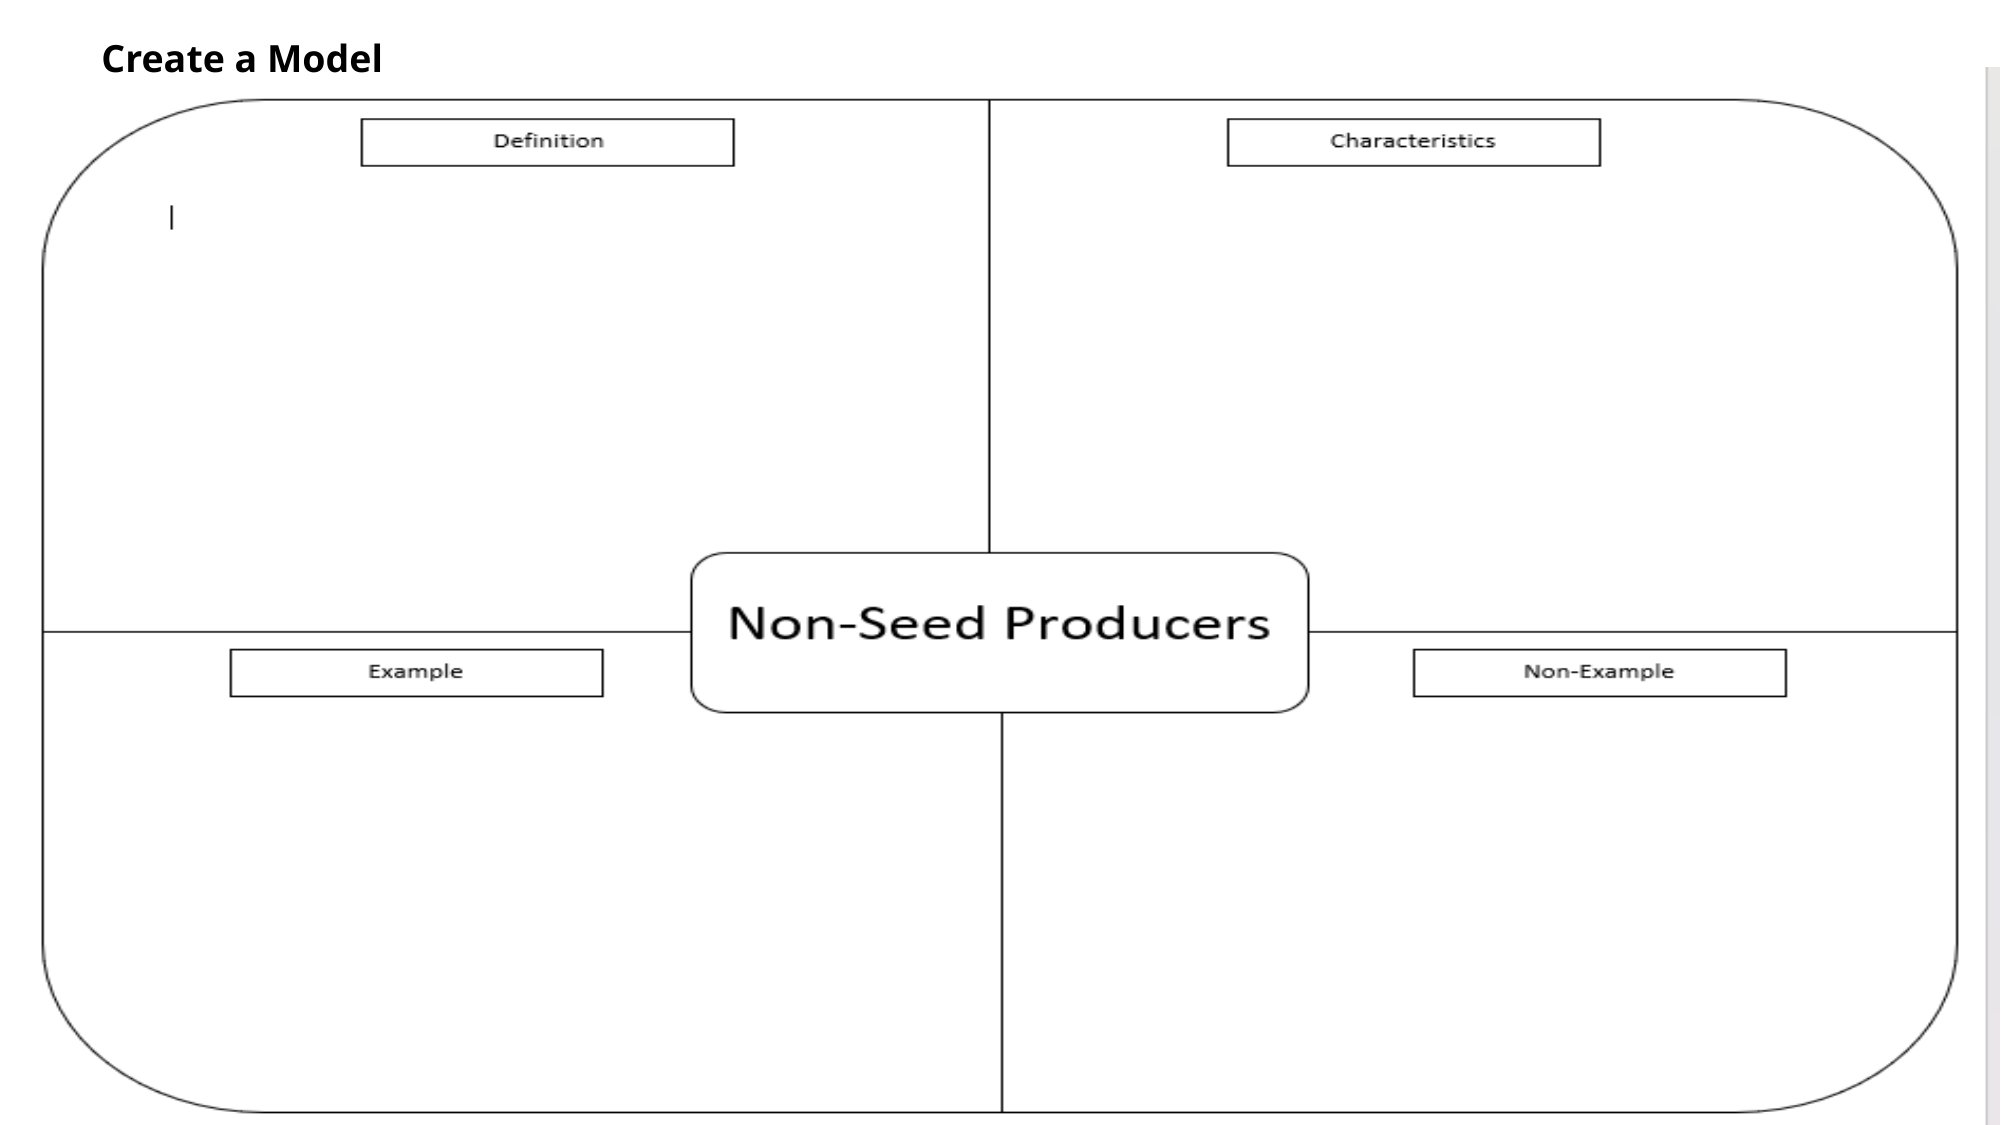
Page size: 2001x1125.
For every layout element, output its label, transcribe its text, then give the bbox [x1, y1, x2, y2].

picture [0, 67, 2000, 1125]
text_box Create a Model [86, 27, 1001, 89]
